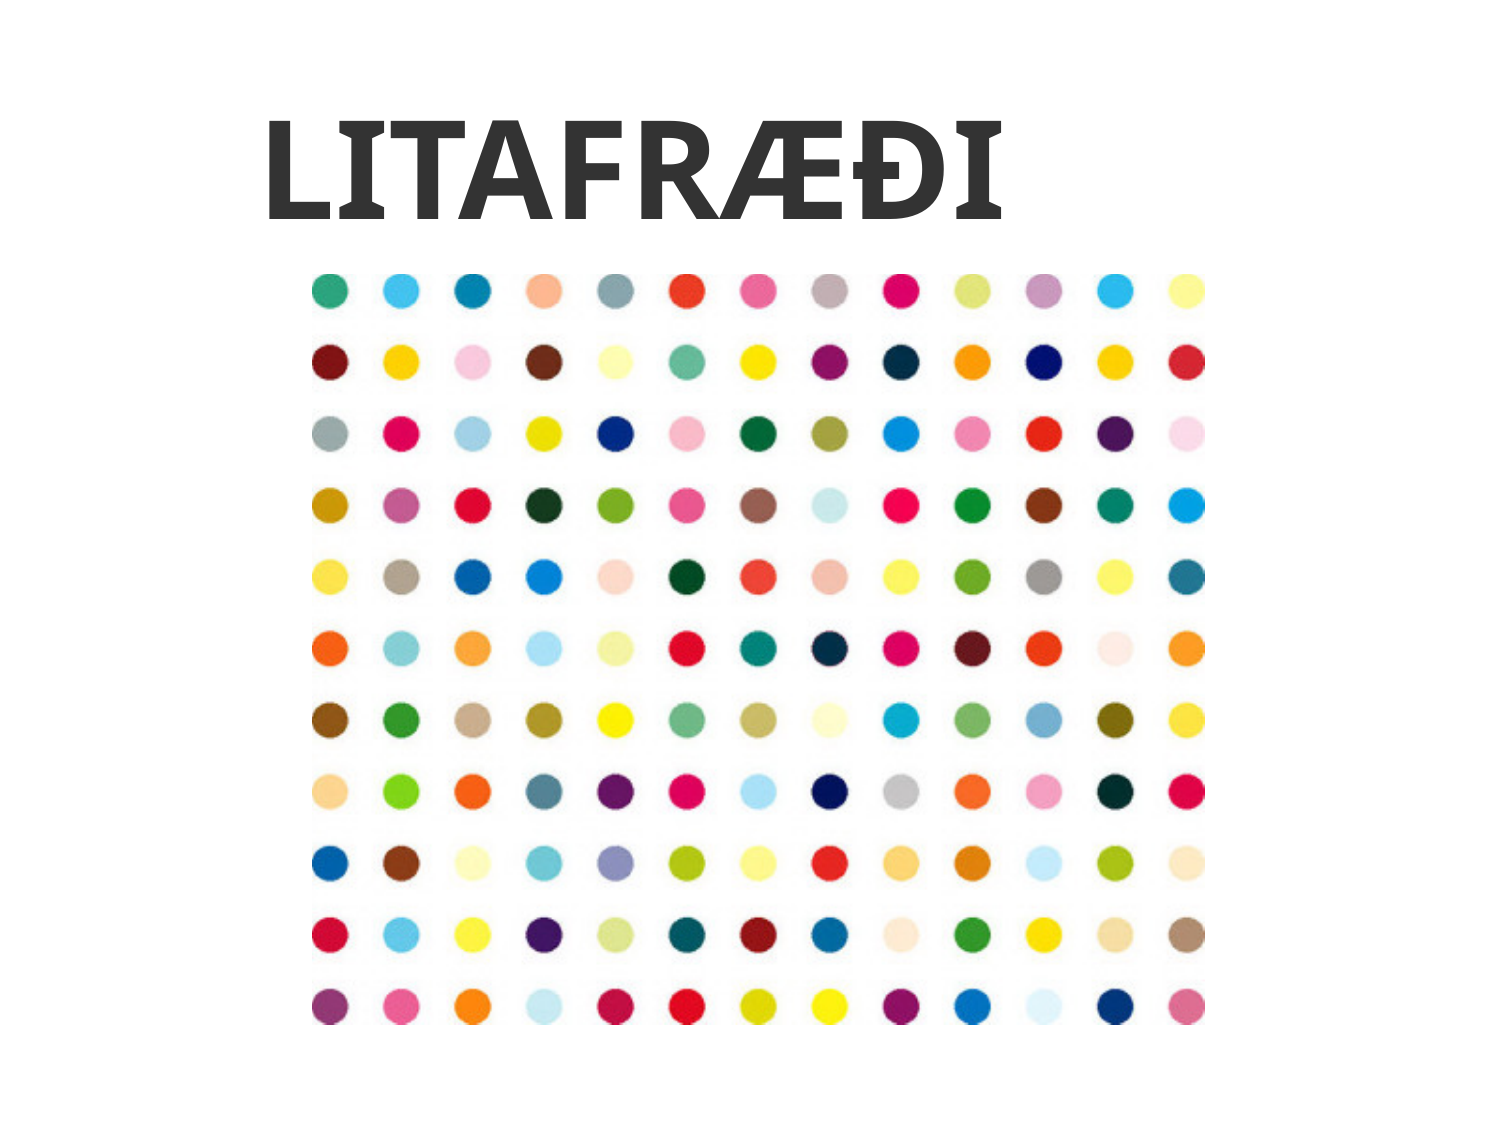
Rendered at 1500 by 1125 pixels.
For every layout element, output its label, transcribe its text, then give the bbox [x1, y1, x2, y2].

picture [312, 274, 1205, 1025]
text_box LITAFRÆÐI [99, 74, 1400, 256]
